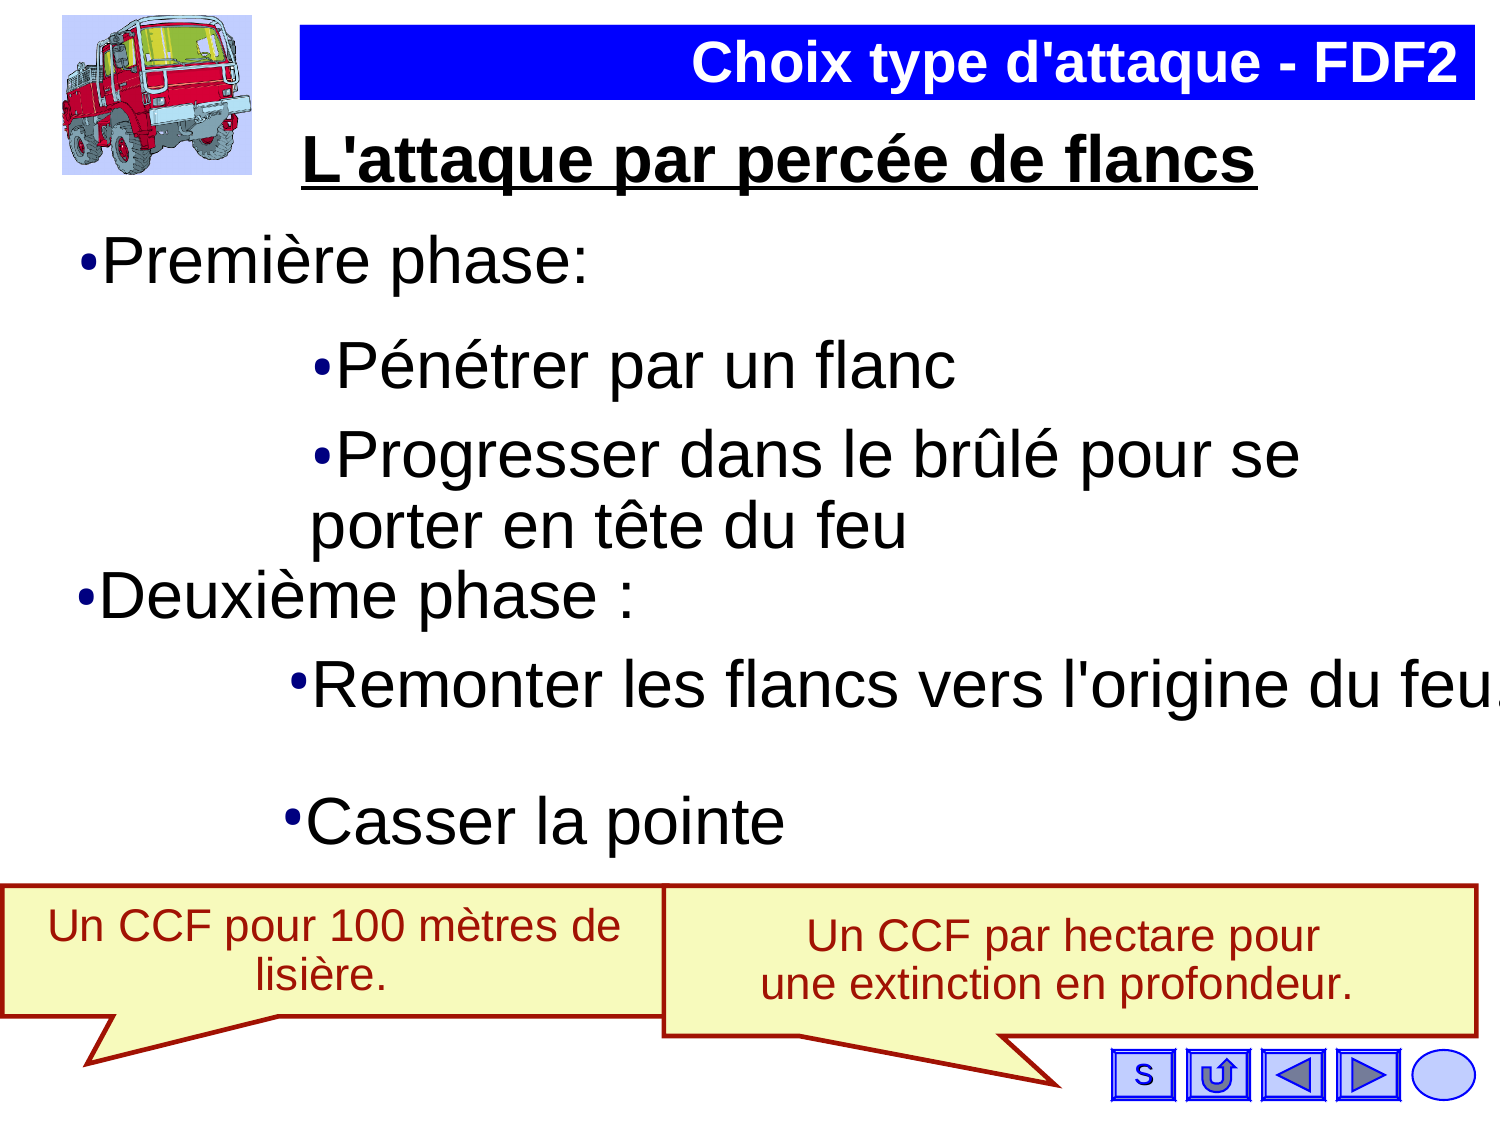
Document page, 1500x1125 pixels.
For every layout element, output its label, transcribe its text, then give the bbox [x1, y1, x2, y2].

text_box Un CCF par hectare pour une extinction en profondeur. [663, 885, 1477, 1036]
text_box [799, 1036, 1055, 1085]
text_box Remonter les flancs vers l'origine du feu. [271, 631, 1500, 798]
text_box Deuxième phase : [59, 554, 975, 650]
text_box [1412, 1049, 1476, 1101]
text_box Progresser dans le brûlé pour se porter en tête du feu [295, 413, 1418, 574]
text_box Première phase: [61, 219, 653, 315]
text_box Choix type d'attaque - FDF2 [299, 24, 1475, 100]
text_box Un CCF pour 100 mètres de lisière. [2, 885, 663, 1017]
text_box Casser la pointe [265, 767, 1359, 863]
text_box L'attaque par percée de flancs [286, 118, 1436, 205]
text_box Pénétrer par un flanc [295, 324, 1388, 413]
text_box [87, 1017, 276, 1064]
